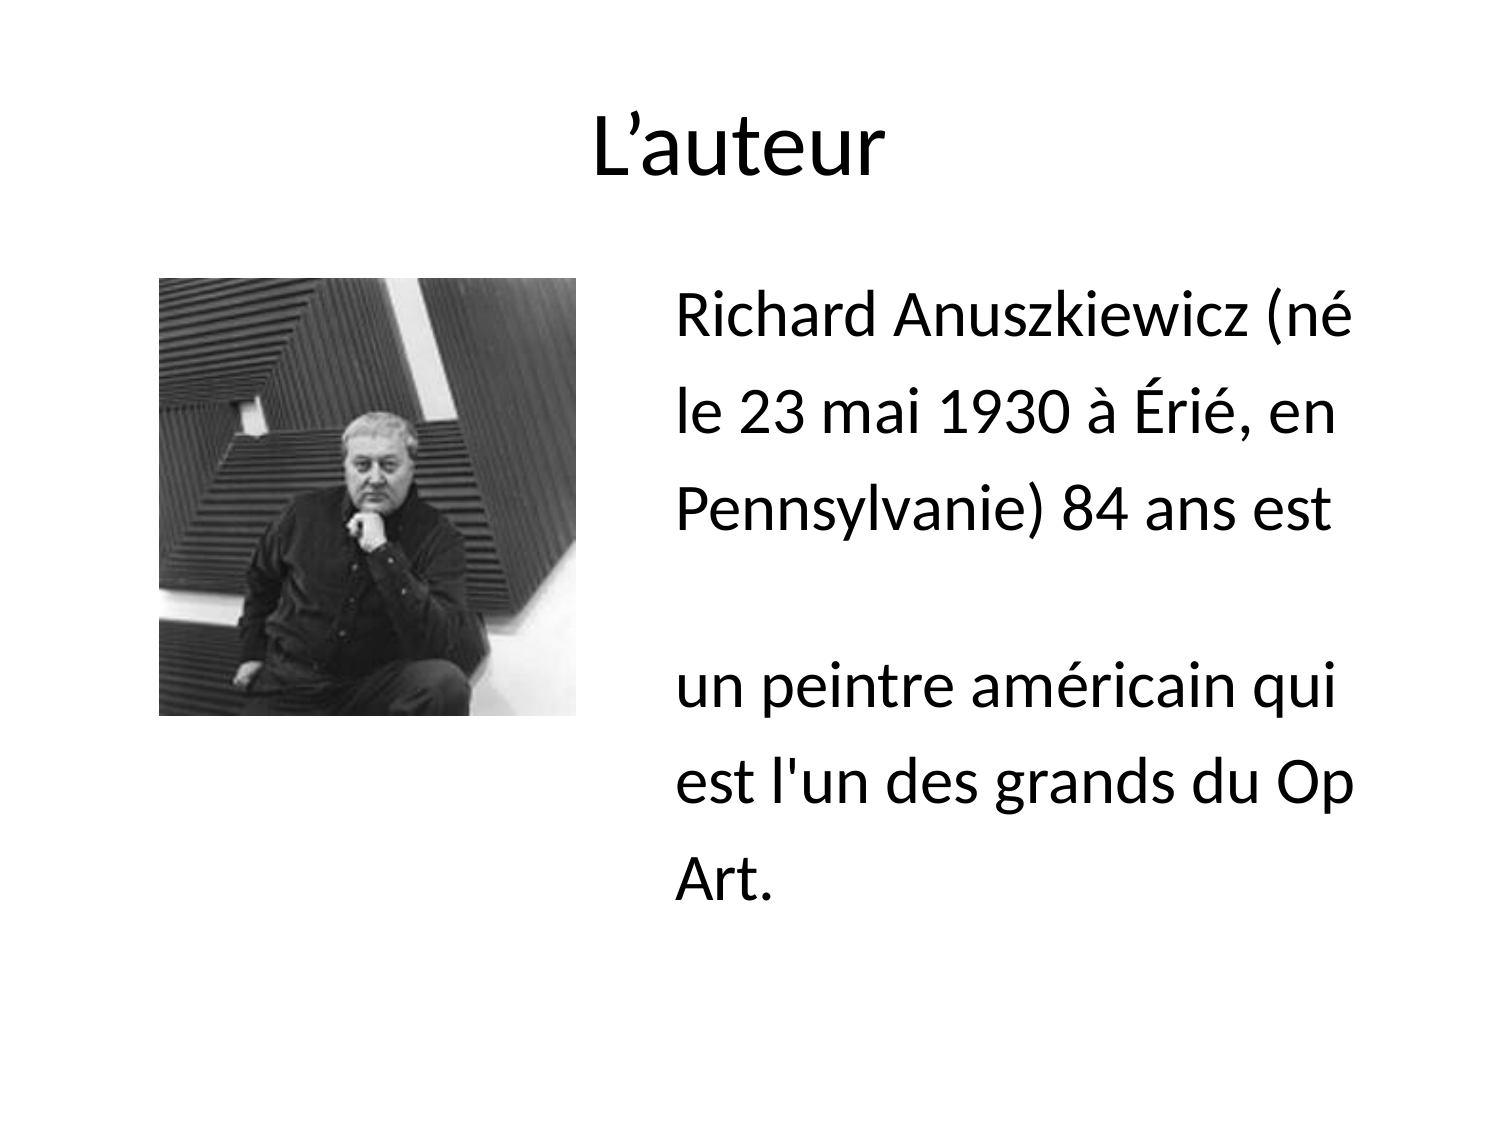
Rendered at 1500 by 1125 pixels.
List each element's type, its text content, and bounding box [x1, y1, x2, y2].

title L’auteur [75, 45, 1426, 233]
picture [159, 278, 576, 717]
list Richard Anuszkiewicz (né le 23 mai 1930 à Érié, en Pennsylvanie) 84 ans est un peintre américain qui est l'un des grands du Op Art. [75, 262, 1426, 1005]
